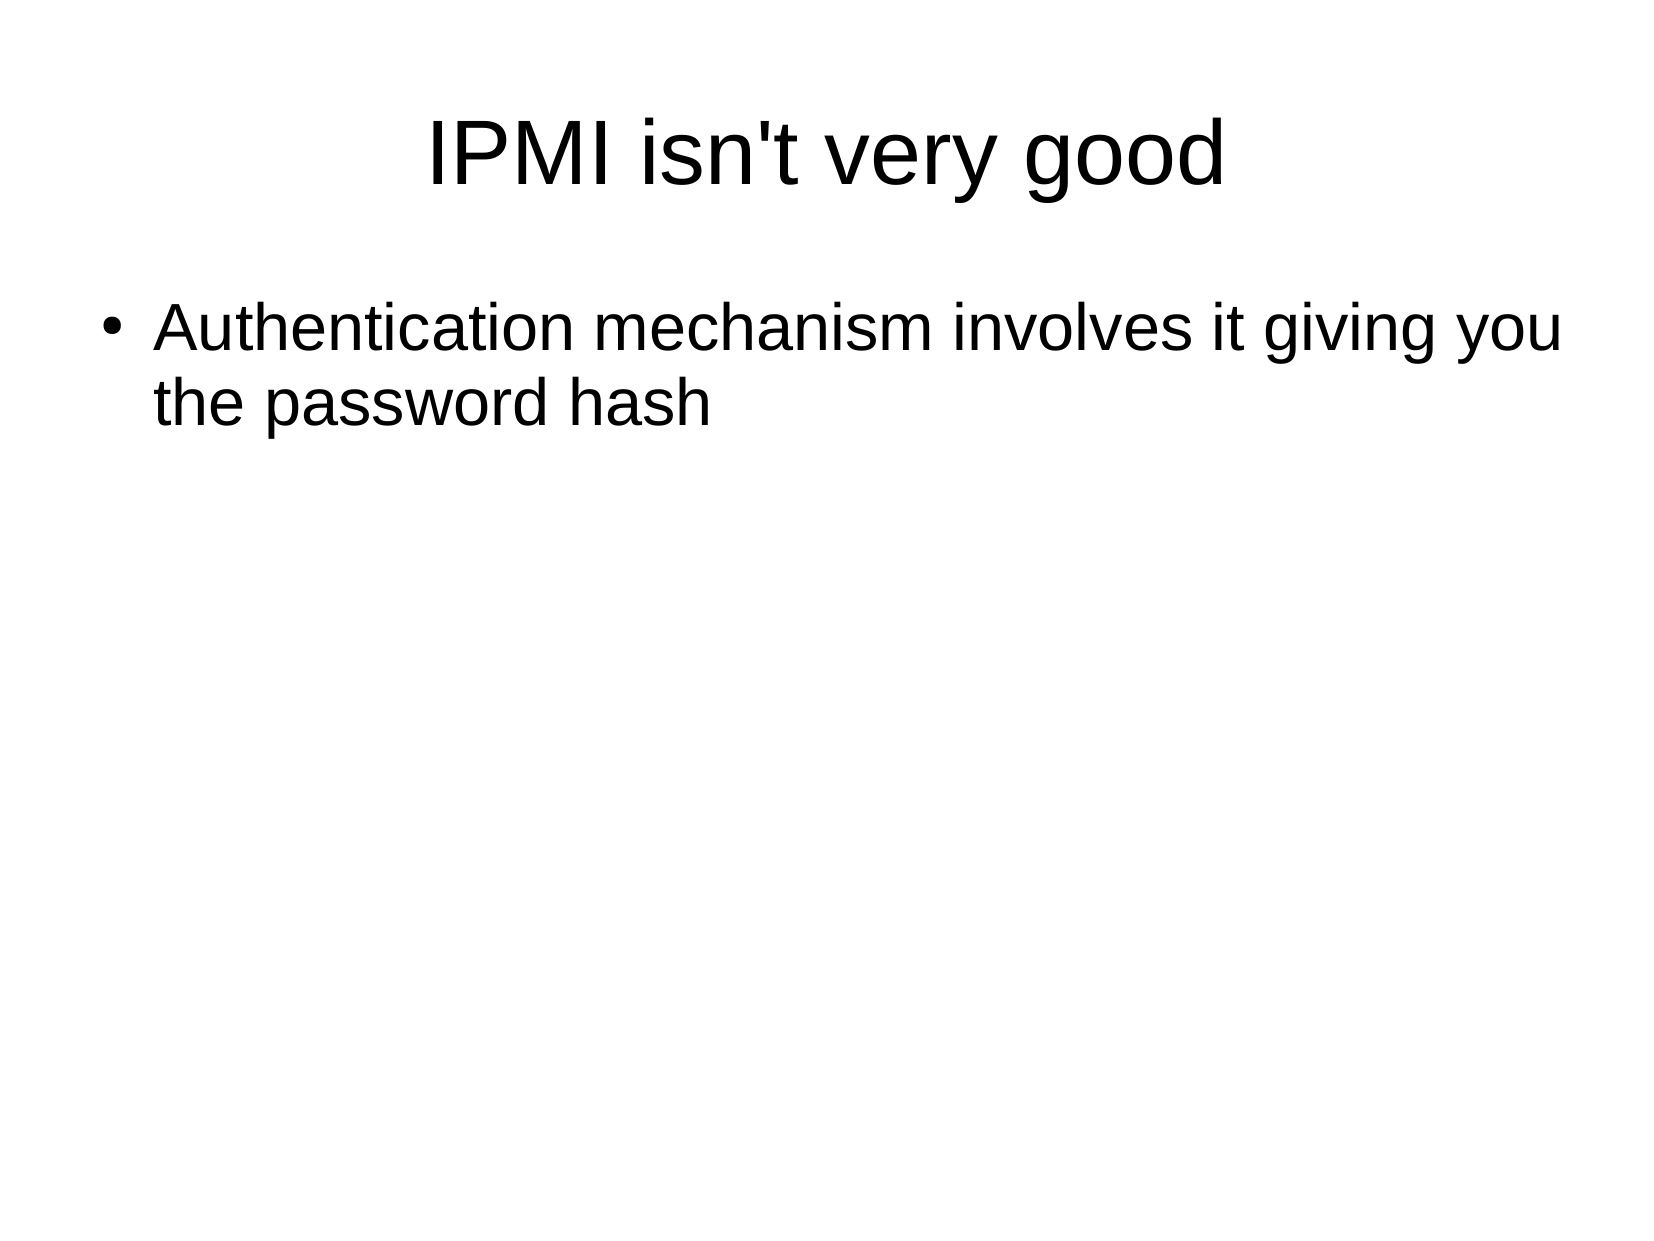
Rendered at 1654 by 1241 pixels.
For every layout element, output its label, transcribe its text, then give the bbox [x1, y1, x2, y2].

title IPMI isn't very good [82, 49, 1571, 257]
list Authentication mechanism involves it giving you the password hash [82, 290, 1571, 1010]
